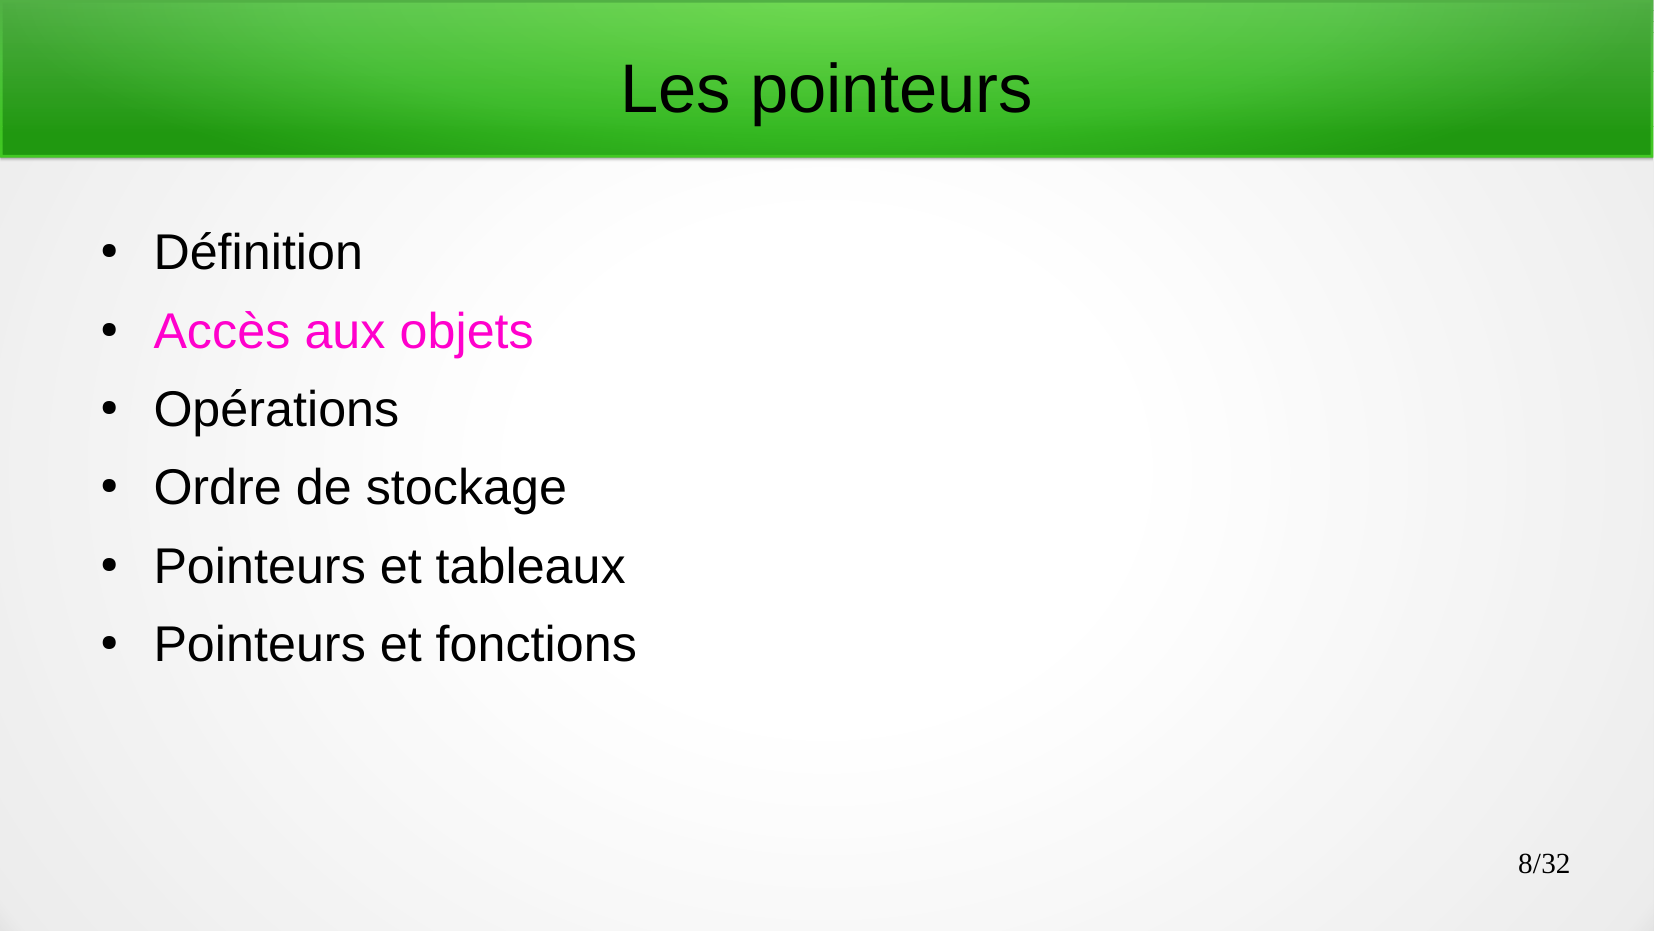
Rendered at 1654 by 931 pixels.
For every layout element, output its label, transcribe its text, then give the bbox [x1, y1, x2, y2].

title Les pointeurs [82, 35, 1571, 142]
list Définition Accès aux objets Opérations Ordre de stockage Pointeurs et tableaux Pointeurs et fonctions [82, 224, 1571, 764]
